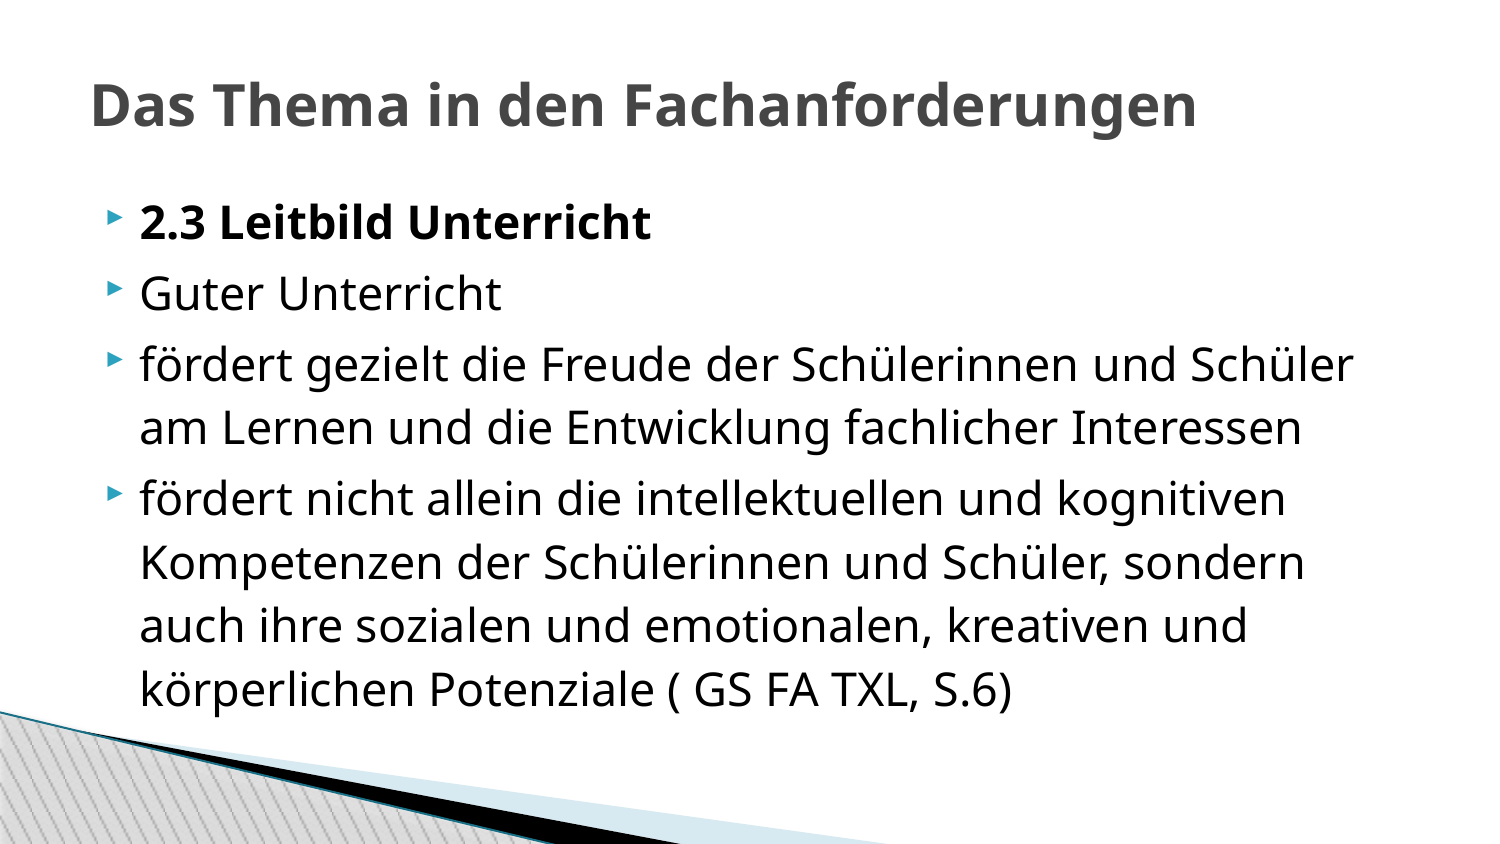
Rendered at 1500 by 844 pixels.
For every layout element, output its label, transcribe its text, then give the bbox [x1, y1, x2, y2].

text_box Das Thema in den Fachanforderungen [75, 33, 1425, 175]
text_box 2.3 Leitbild Unterricht Guter Unterricht fördert gezielt die Freude der Schülerinnen und Schüler am Lernen und die Entwicklung fachlicher Interessen fördert nicht allein die intellektuellen und kognitiven Kompetenzen der Schülerinnen und Schüler, sondern auch ihre sozialen und emotionalen, kreativen und körperlichen Potenziale ( GS FA TXL, S.6) [75, 182, 1425, 739]
